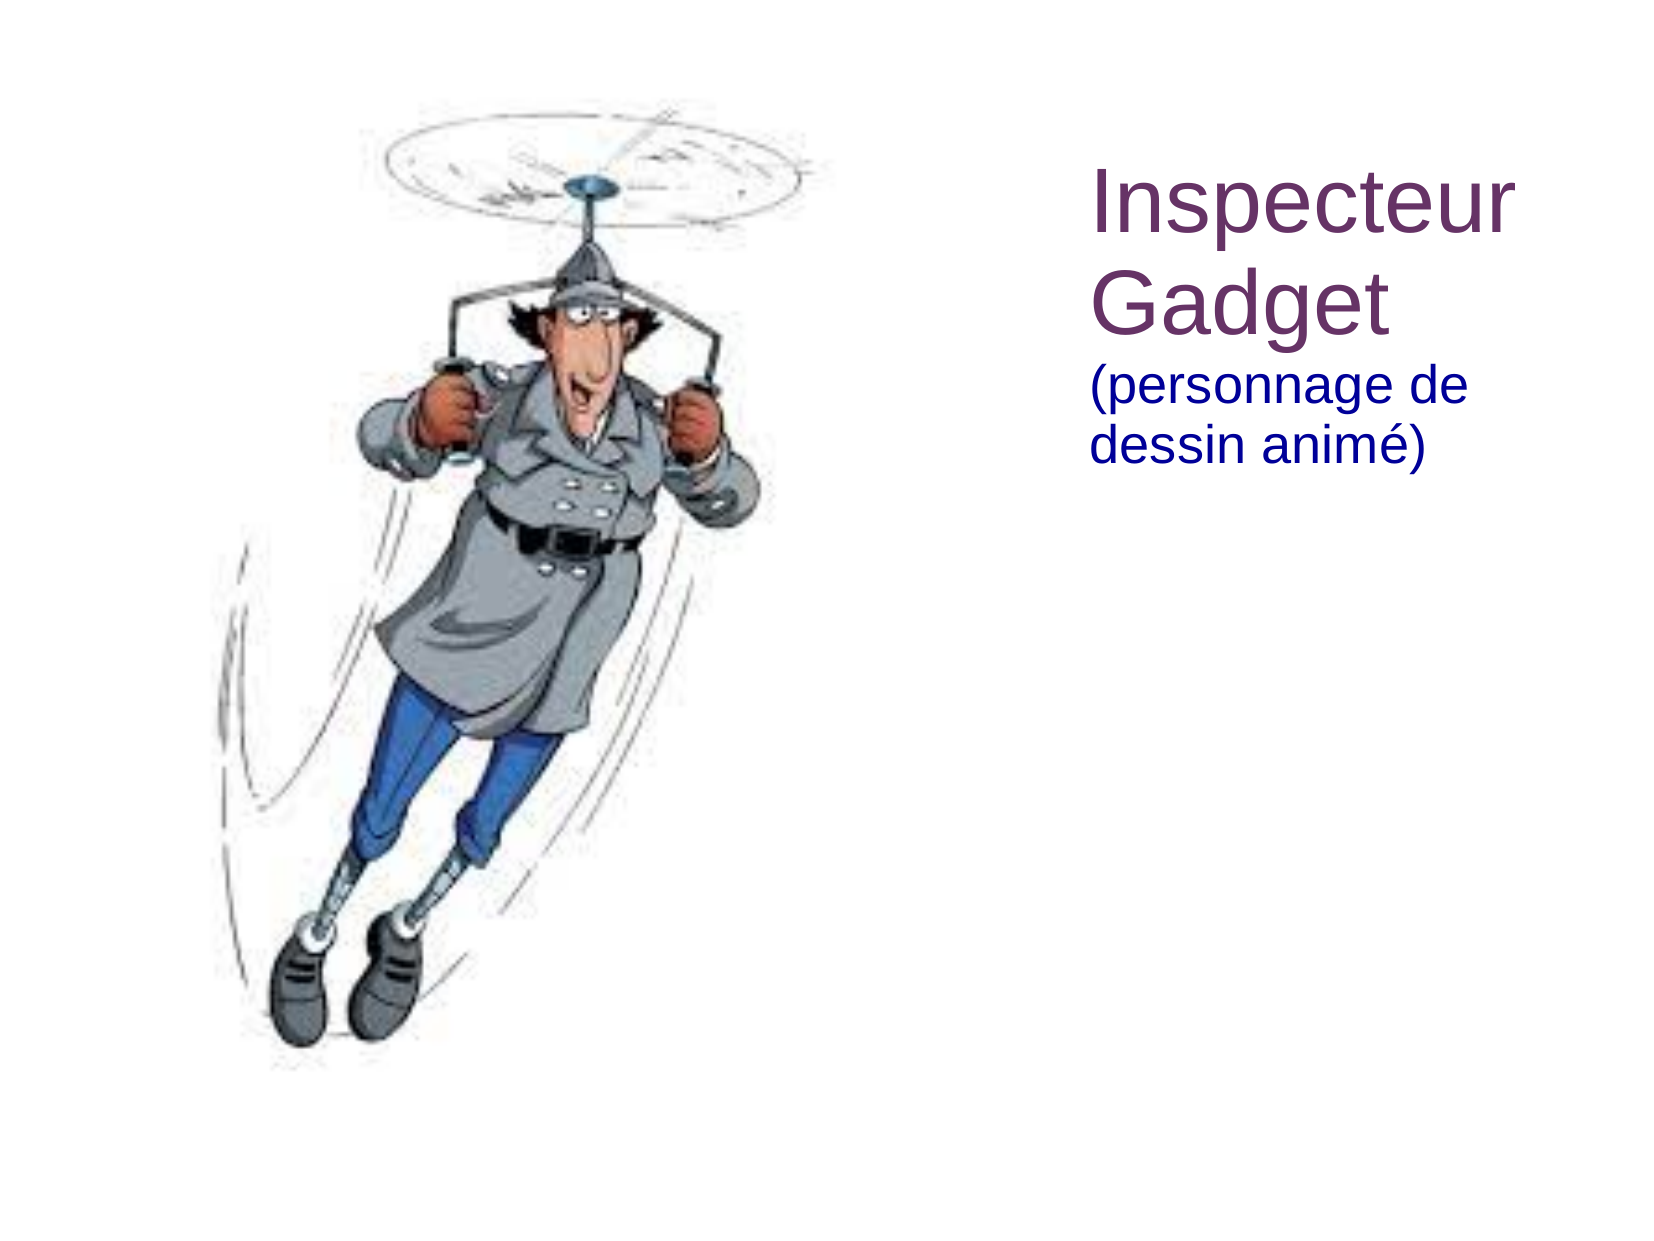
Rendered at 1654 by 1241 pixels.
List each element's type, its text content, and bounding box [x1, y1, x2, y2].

text_box Inspecteur Gadget (personnage de dessin animé) [1074, 141, 1571, 483]
picture [153, 70, 851, 1087]
